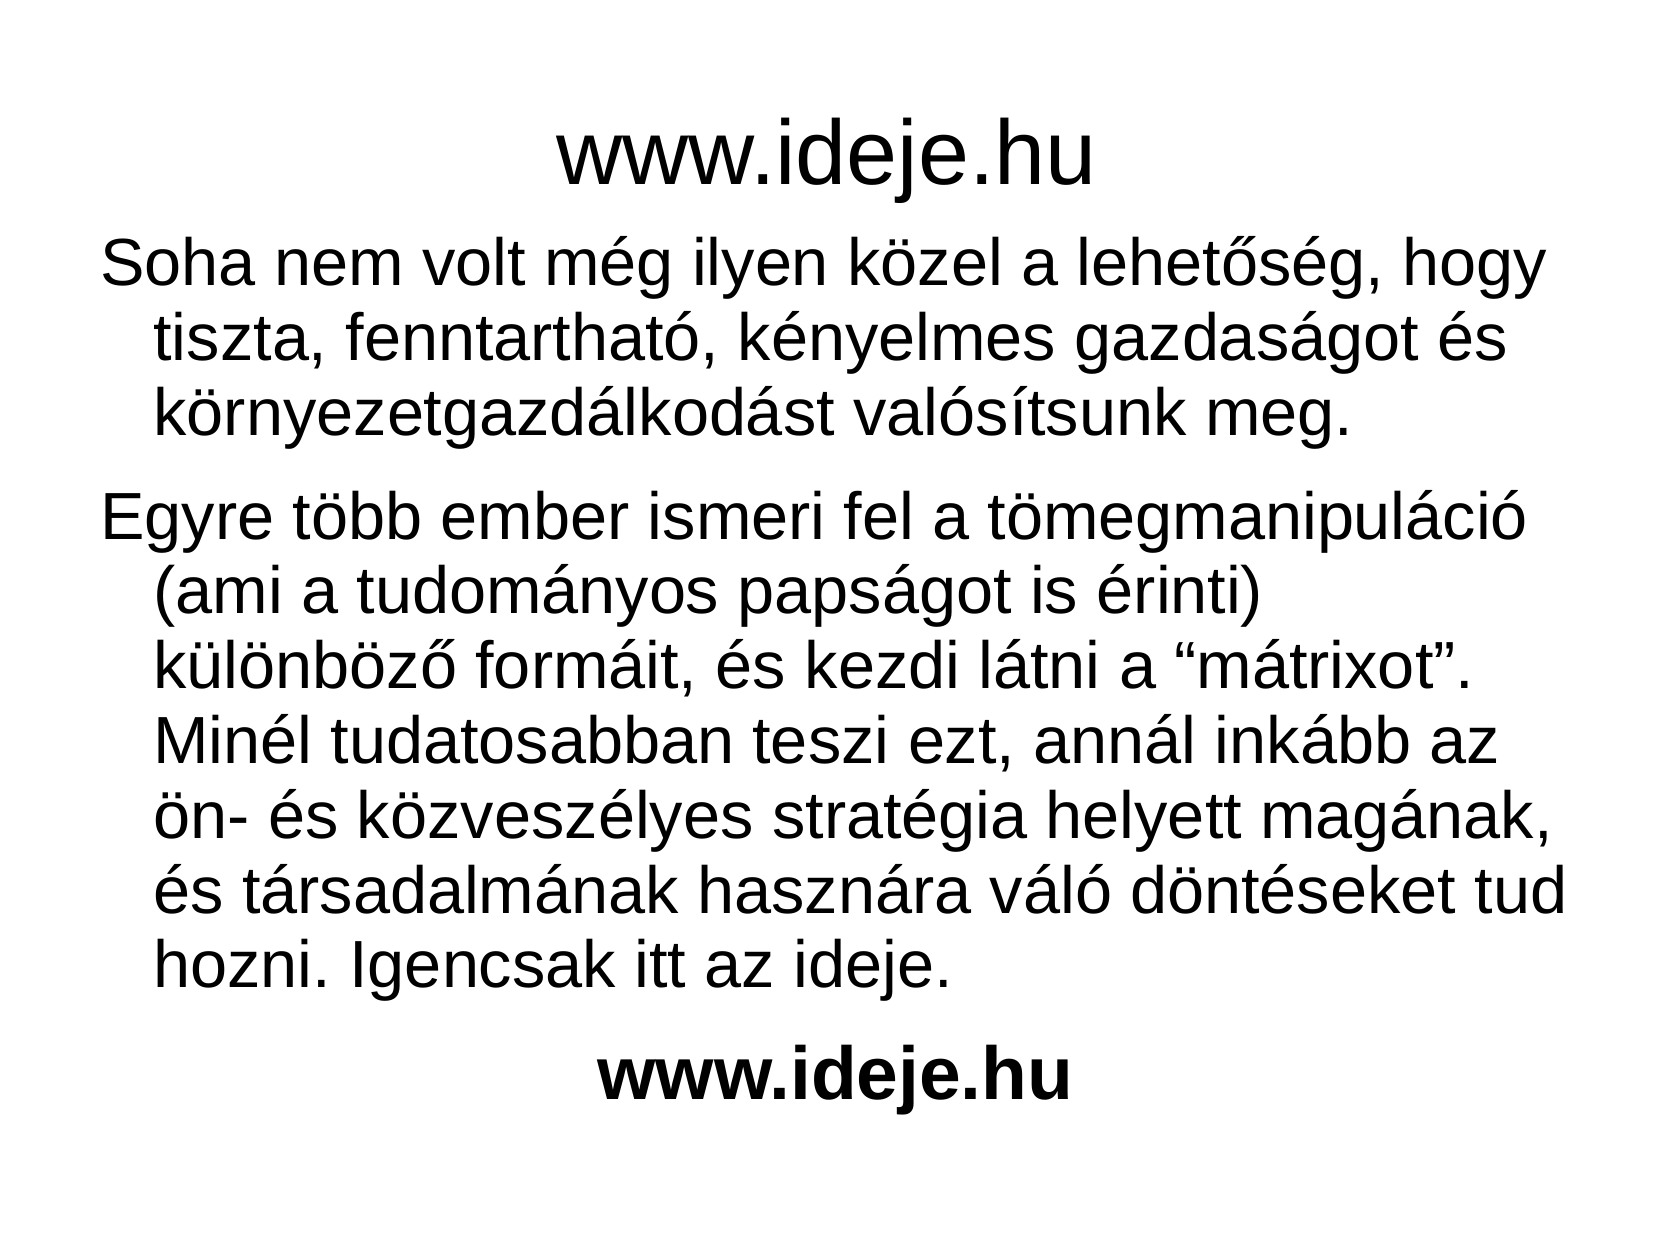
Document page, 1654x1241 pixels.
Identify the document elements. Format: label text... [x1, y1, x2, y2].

list Soha nem volt még ilyen közel a lehetőség, hogy tiszta, fenntartható, kényelmes gazdaságot és környezetgazdálkodást valósítsunk meg. Egyre több ember ismeri fel a tömegmanipuláció (ami a tudományos papságot is érinti) különböző formáit, és kezdi látni a “mátrixot”. Minél tudatosabban teszi ezt, annál inkább az ön- és közveszélyes stratégia helyett magának, és társadalmának hasznára váló döntéseket tud hozni. Igencsak itt az ideje. www.ideje.hu [82, 225, 1571, 1238]
title www.ideje.hu [82, 49, 1571, 225]
